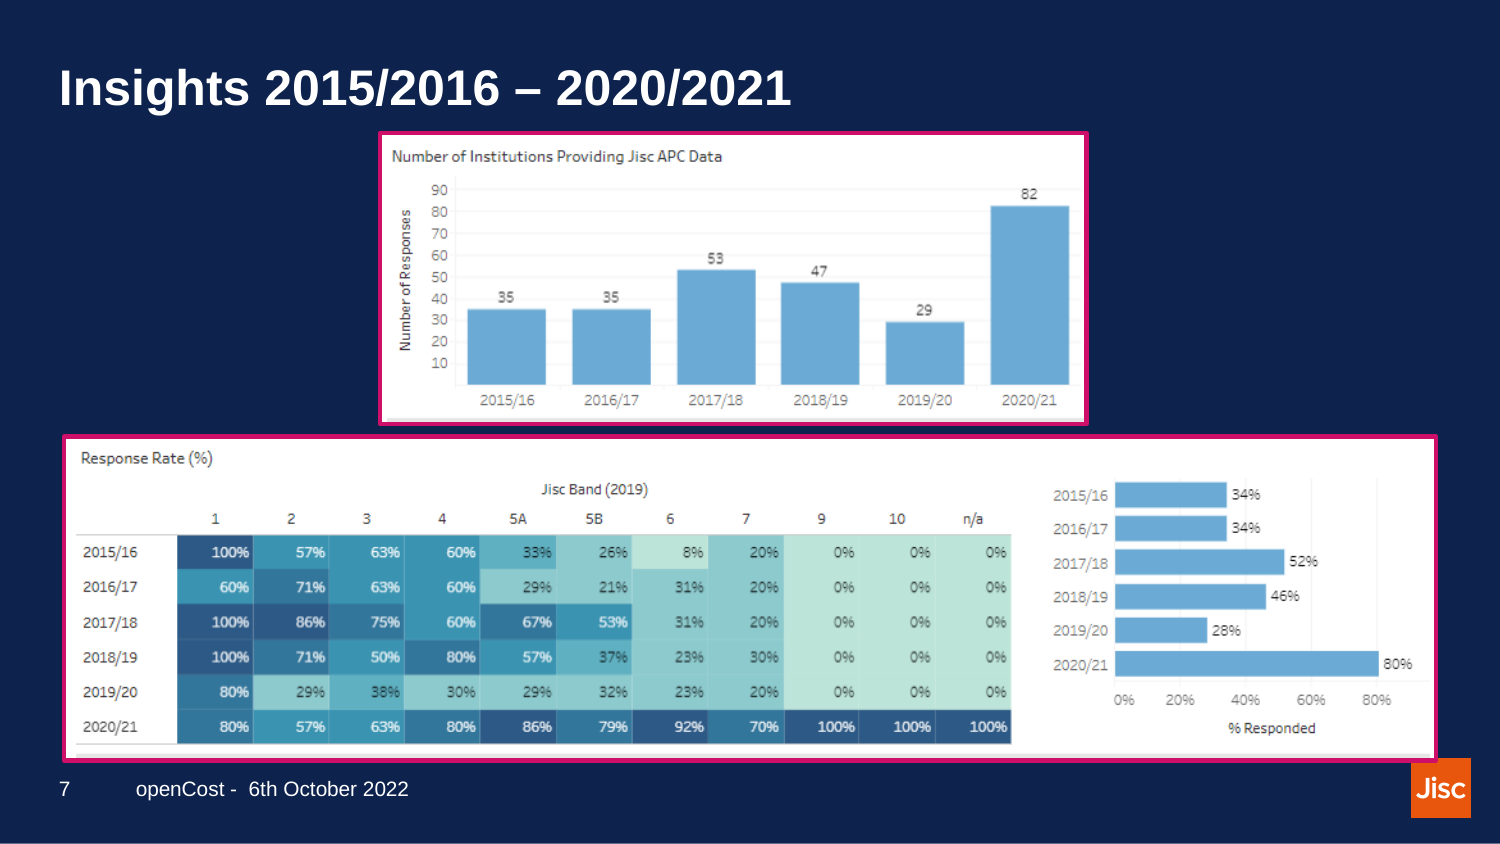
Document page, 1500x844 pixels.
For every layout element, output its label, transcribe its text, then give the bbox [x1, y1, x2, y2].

footer openCost - 6th October 2022 [135, 758, 734, 818]
title Insights 2015/2016 – 2020/2021 [58, 55, 1129, 112]
picture [66, 438, 1434, 759]
picture [382, 135, 1085, 422]
picture [1411, 758, 1471, 818]
slide_number <number> [58, 758, 92, 818]
